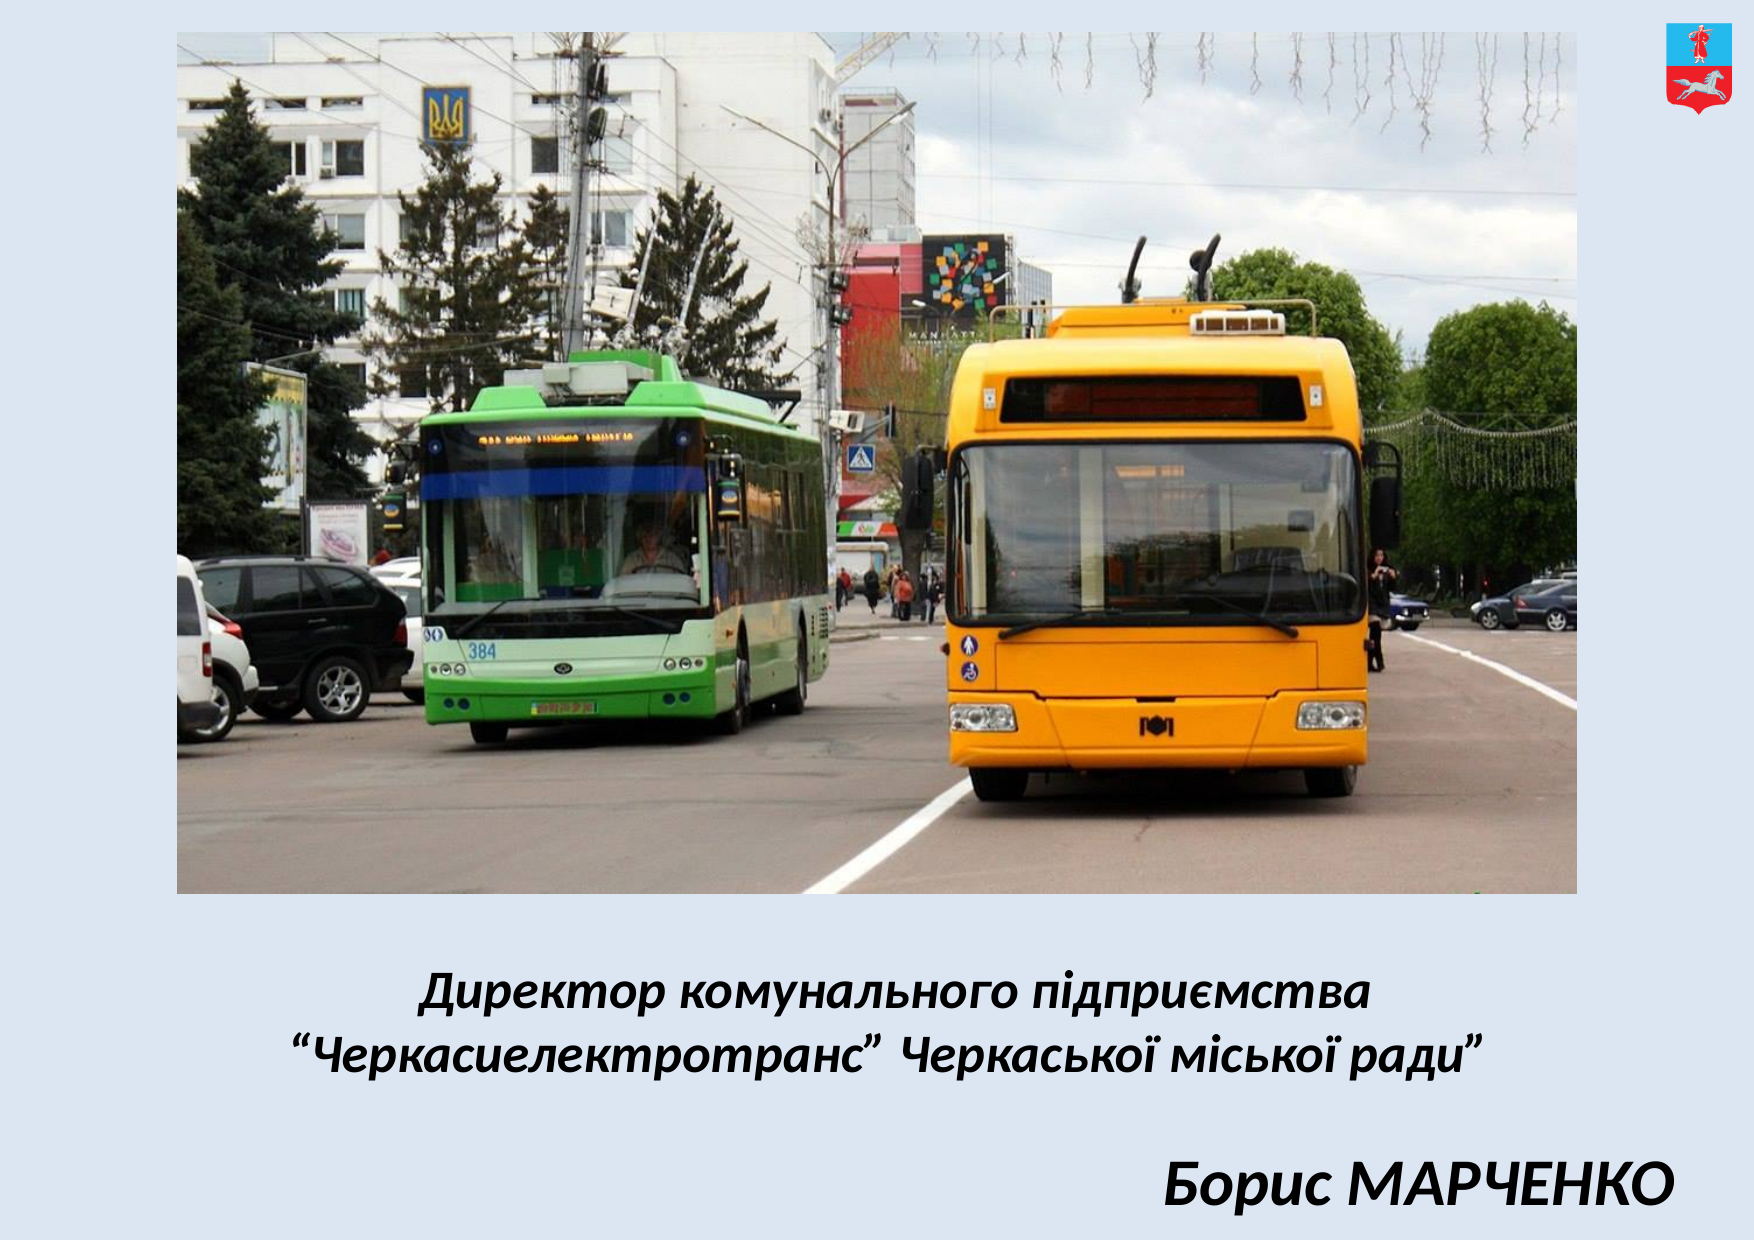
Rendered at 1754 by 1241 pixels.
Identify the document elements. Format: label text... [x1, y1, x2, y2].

picture [1663, 20, 1734, 117]
picture [177, 32, 1577, 894]
text_box Директор комунального підприємства “Черкасиелектротранс” Черкаської міської ради” Борис МАРЧЕНКО [101, 826, 1690, 1230]
